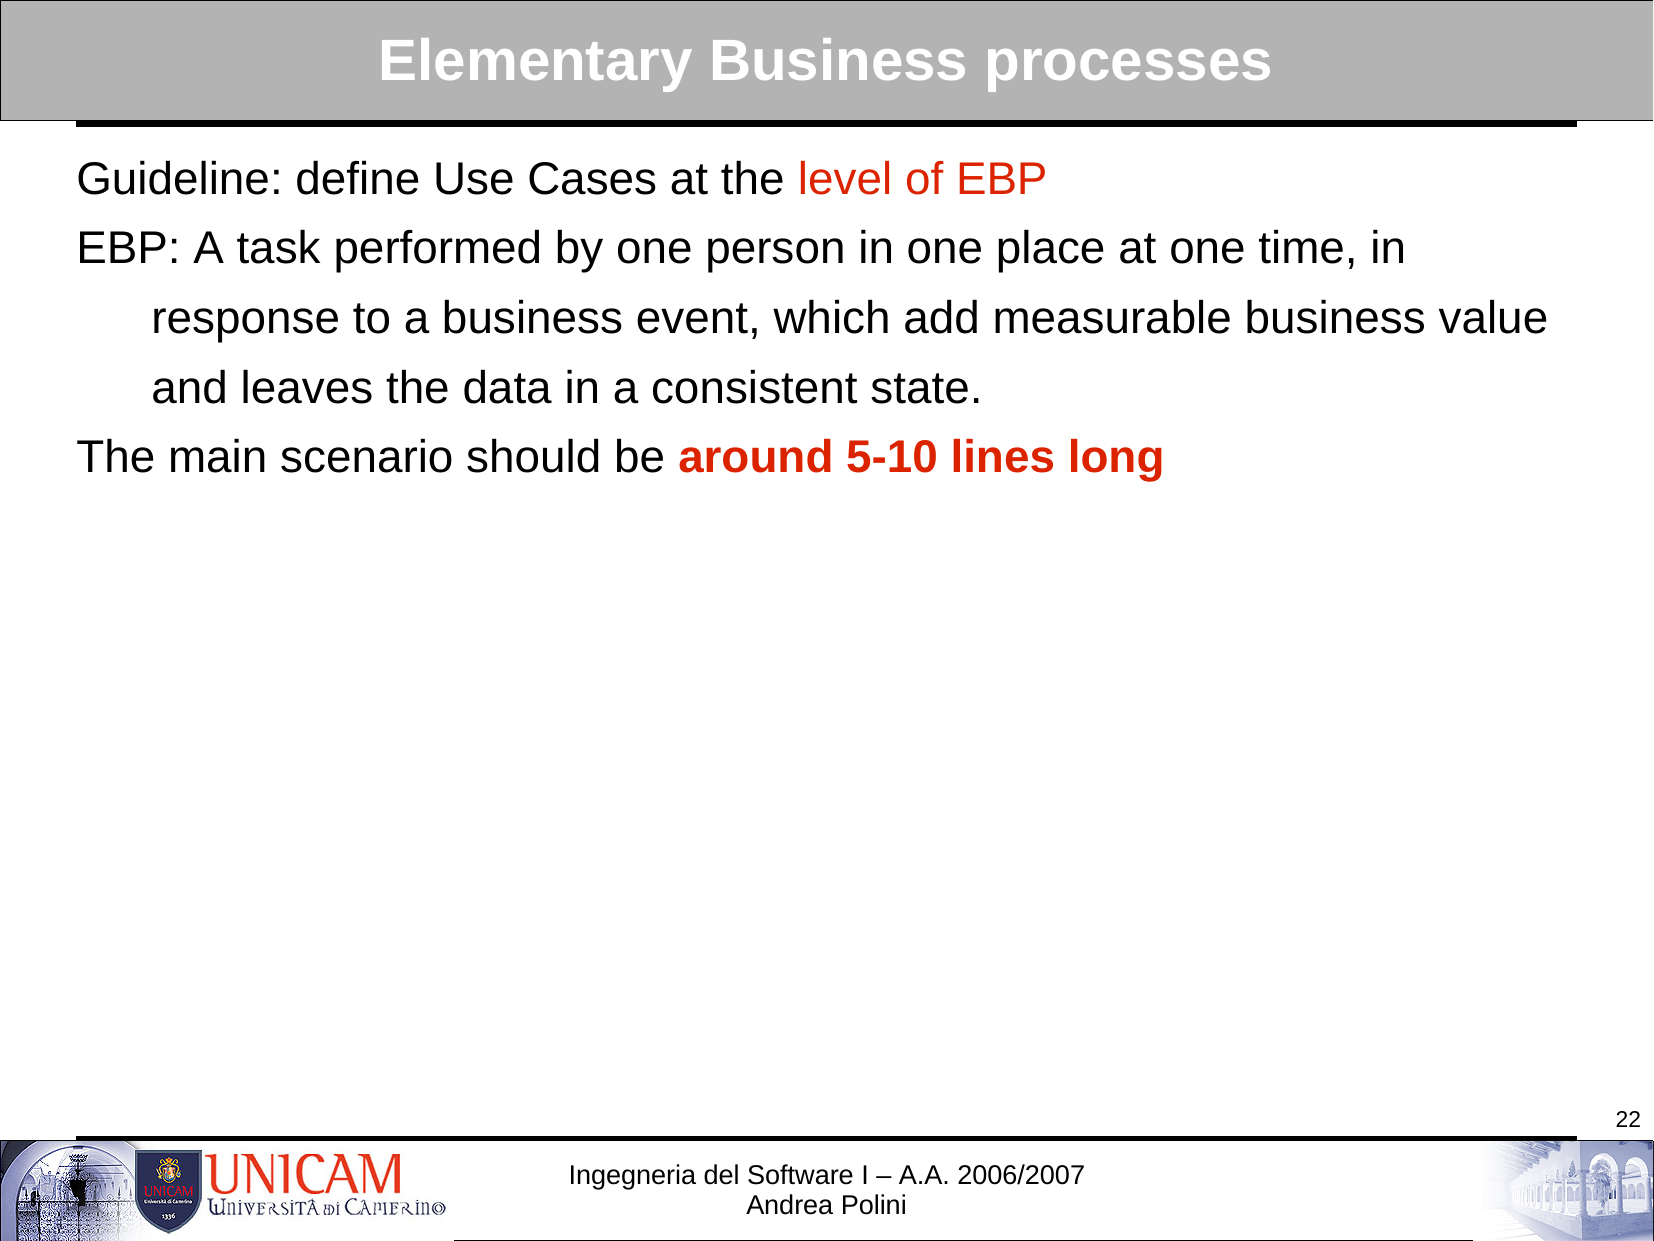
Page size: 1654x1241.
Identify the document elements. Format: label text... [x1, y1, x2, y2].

list Guideline: define Use Cases at the level of EBP EBP: A task performed by one person in one place at one time, in response to a business event, which add measurable business value and leaves the data in a consistent state. The main scenario should be around 5-10 lines long [76, 152, 1577, 671]
title Elementary Business processes [0, 0, 1653, 121]
picture [0, 1141, 454, 1241]
picture [1473, 1141, 1654, 1241]
